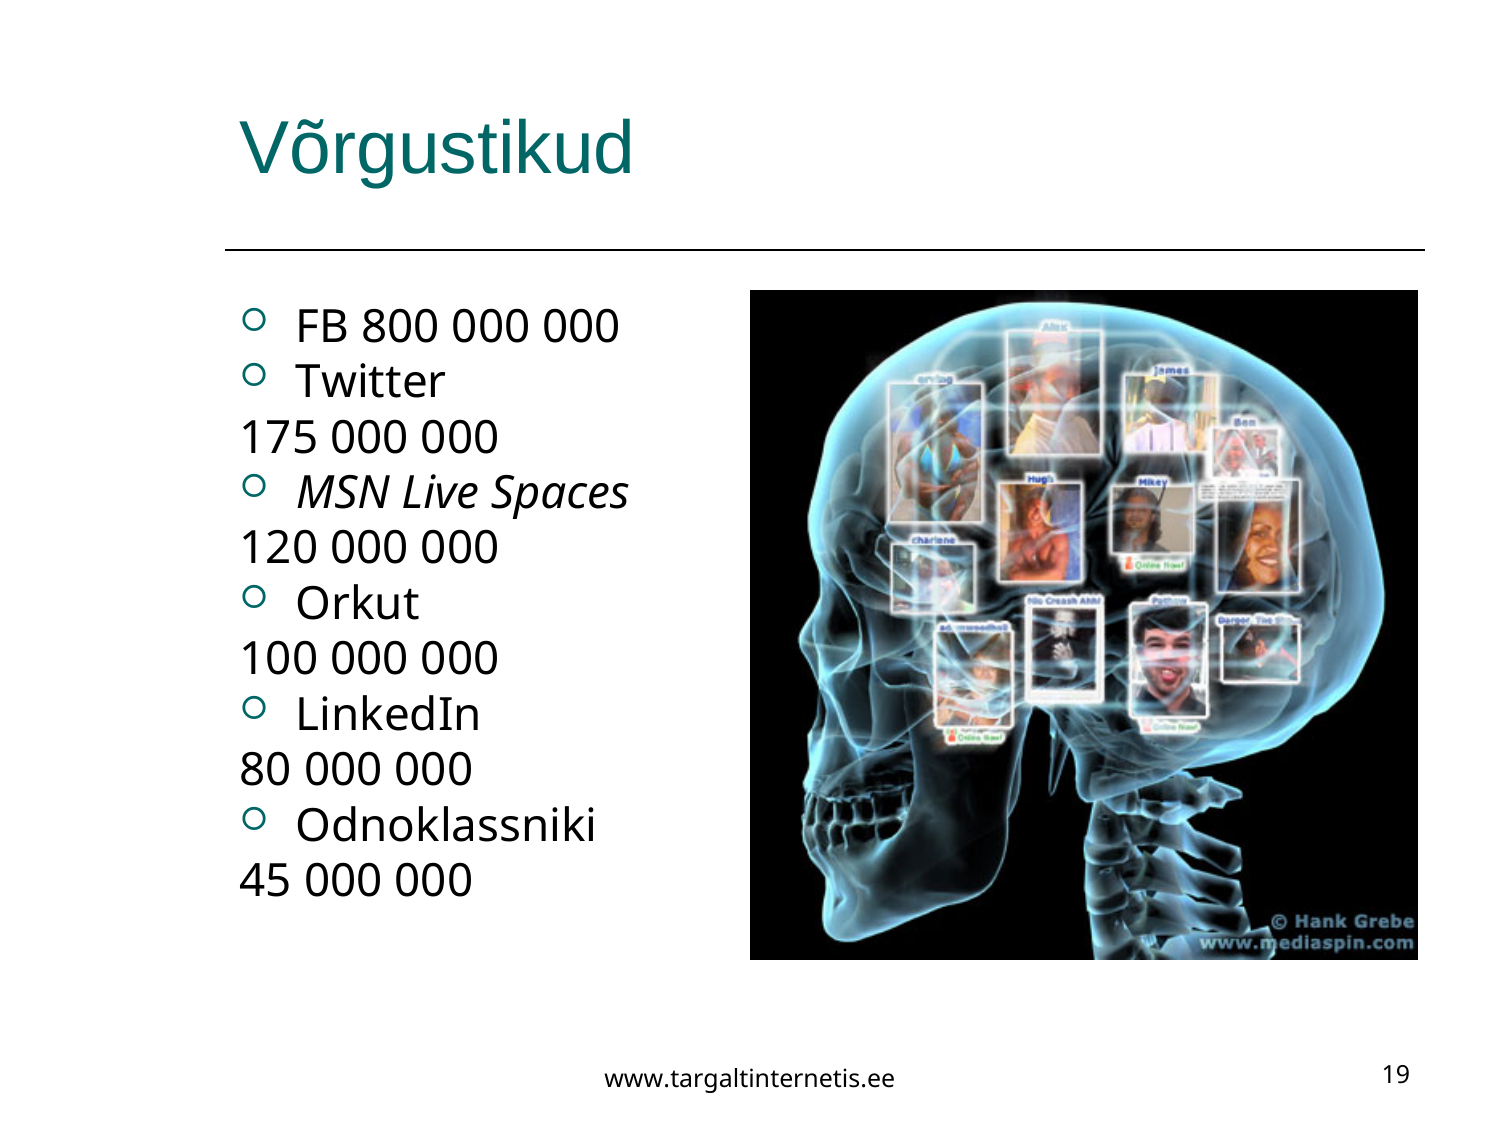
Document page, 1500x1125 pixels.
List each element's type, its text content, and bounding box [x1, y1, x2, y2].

text_box <number> [1074, 1025, 1426, 1101]
picture [750, 290, 1418, 960]
text_box www.targaltinternetis.ee [512, 1025, 988, 1101]
list FB 800 000 000 Twitter 175 000 000 MSN Live Spaces 120 000 000 Orkut 100 000 000 LinkedIn 80 000 000 Odnoklassniki 45 000 000 [224, 299, 1425, 975]
title Võrgustikud [224, 49, 1425, 237]
